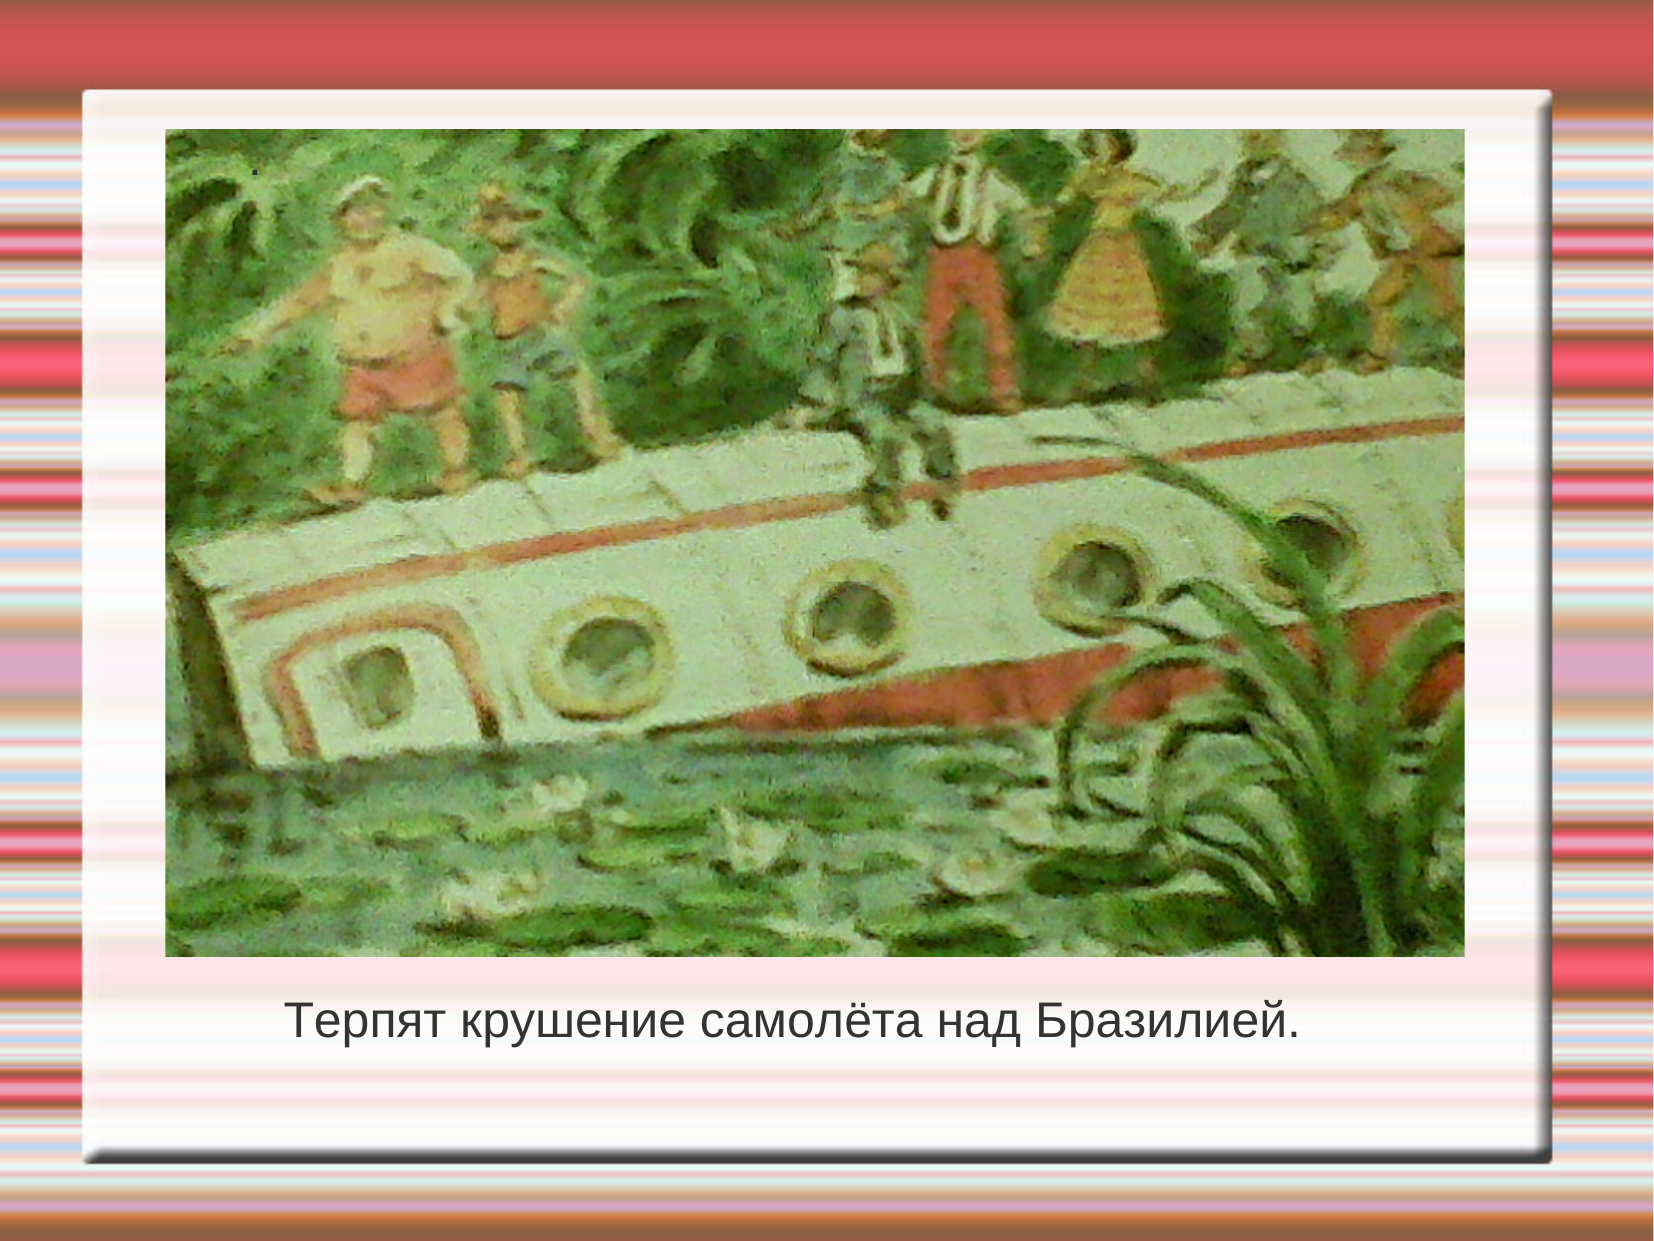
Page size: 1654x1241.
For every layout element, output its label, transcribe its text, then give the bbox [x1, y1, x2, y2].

list . [165, 129, 1465, 957]
list Терпят крушение самолёта над Бразилией. [200, 992, 1501, 1052]
picture [0, 0, 1654, 1241]
